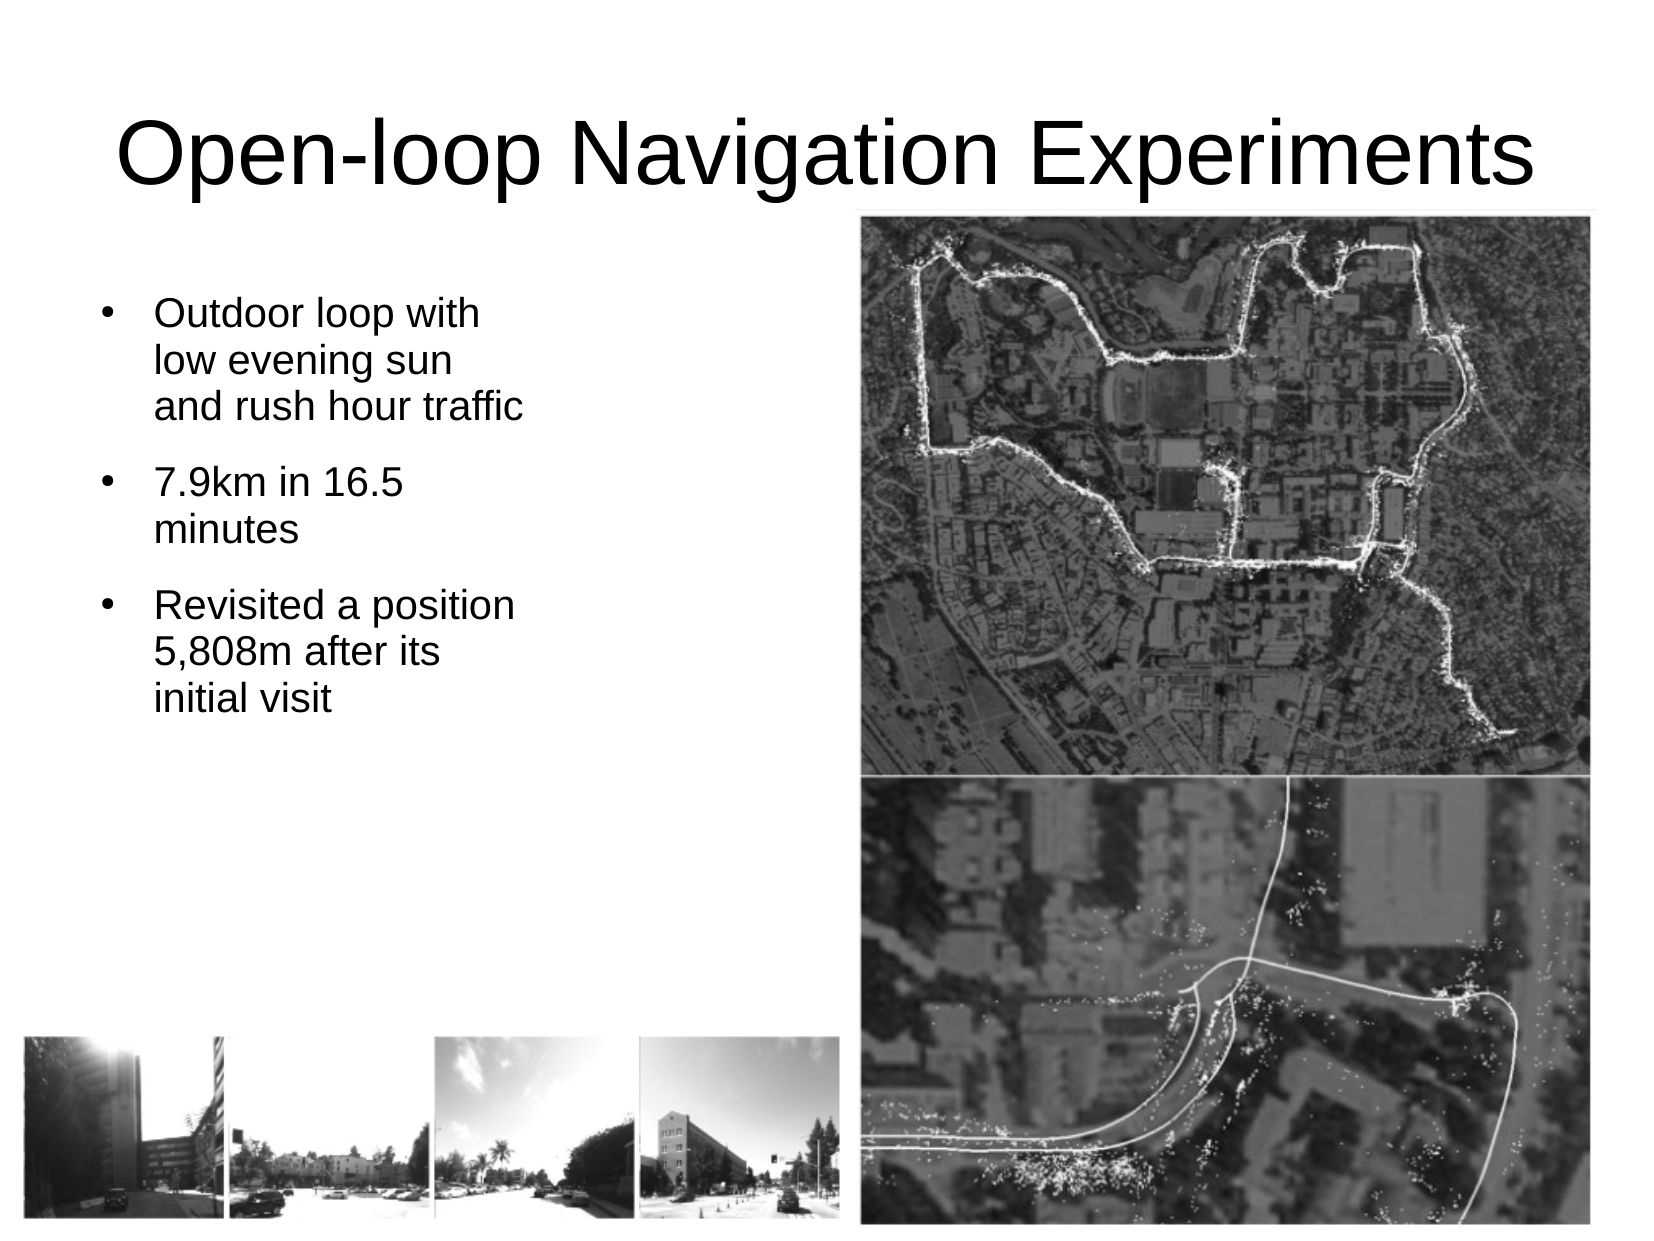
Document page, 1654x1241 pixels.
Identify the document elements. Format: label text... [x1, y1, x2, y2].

picture [15, 209, 1597, 1241]
title Open-loop Navigation Experiments [82, 49, 1571, 257]
list Outdoor loop with low evening sun and rush hour traffic 7.9km in 16.5 minutes Revisited a position 5,808m after its initial visit [82, 290, 526, 1010]
